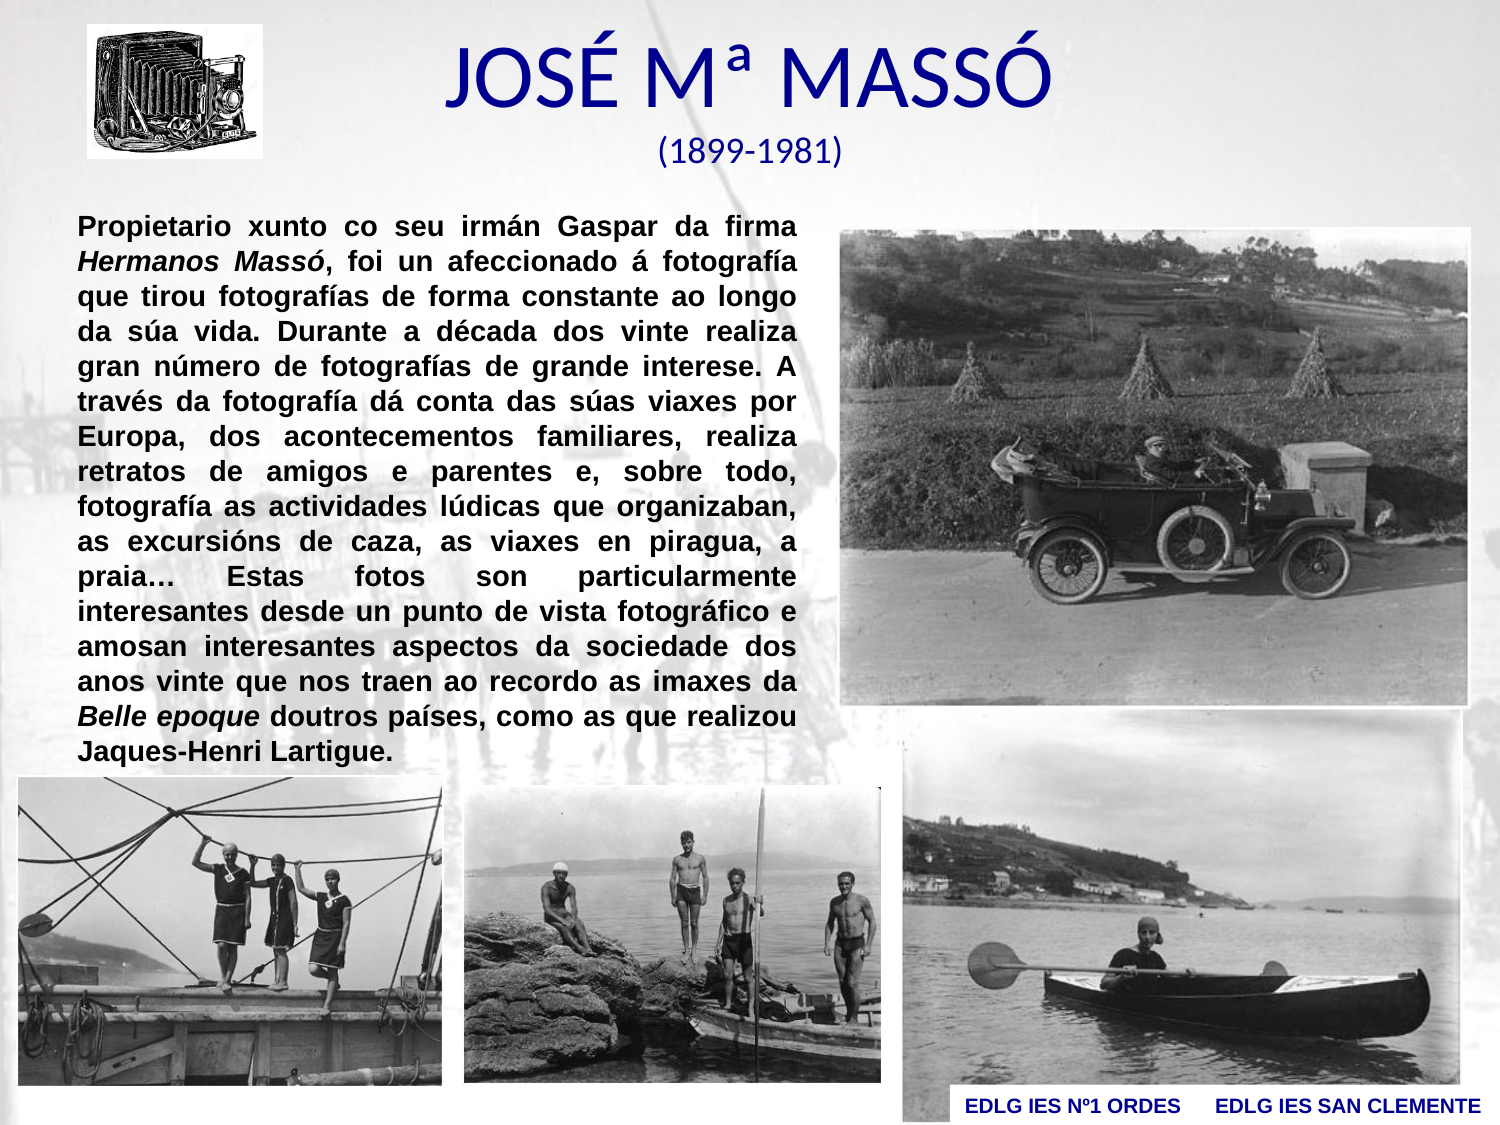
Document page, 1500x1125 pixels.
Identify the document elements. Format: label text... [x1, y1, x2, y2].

text_box Propietario xunto co seu irmán Gaspar da firma Hermanos Massó, foi un afeccionado á fotografía que tirou fotografías de forma constante ao longo da súa vida. Durante a década dos vinte realiza gran número de fotografías de grande interese. A través da fotografía dá conta das súas viaxes por Europa, dos acontecementos familiares, realiza retratos de amigos e parentes e, sobre todo, fotografía as actividades lúdicas que organizaban, as excursións de caza, as viaxes en piragua, a praia… Estas fotos son particularmente interesantes desde un punto de vista fotográfico e amosan interesantes aspectos da sociedade dos anos vinte que nos traen ao recordo as imaxes da Belle epoque doutros países, como as que realizou Jaques-Henri Lartigue. [62, 199, 813, 775]
text_box EDLG IES Nº1 ORDES EDLG IES SAN CLEMENTE [949, 1084, 1500, 1125]
picture [87, 24, 263, 159]
title JOSÉ Mª MASSÓ (1899-1981) [75, 0, 1426, 188]
picture [0, 0, 1500, 1125]
